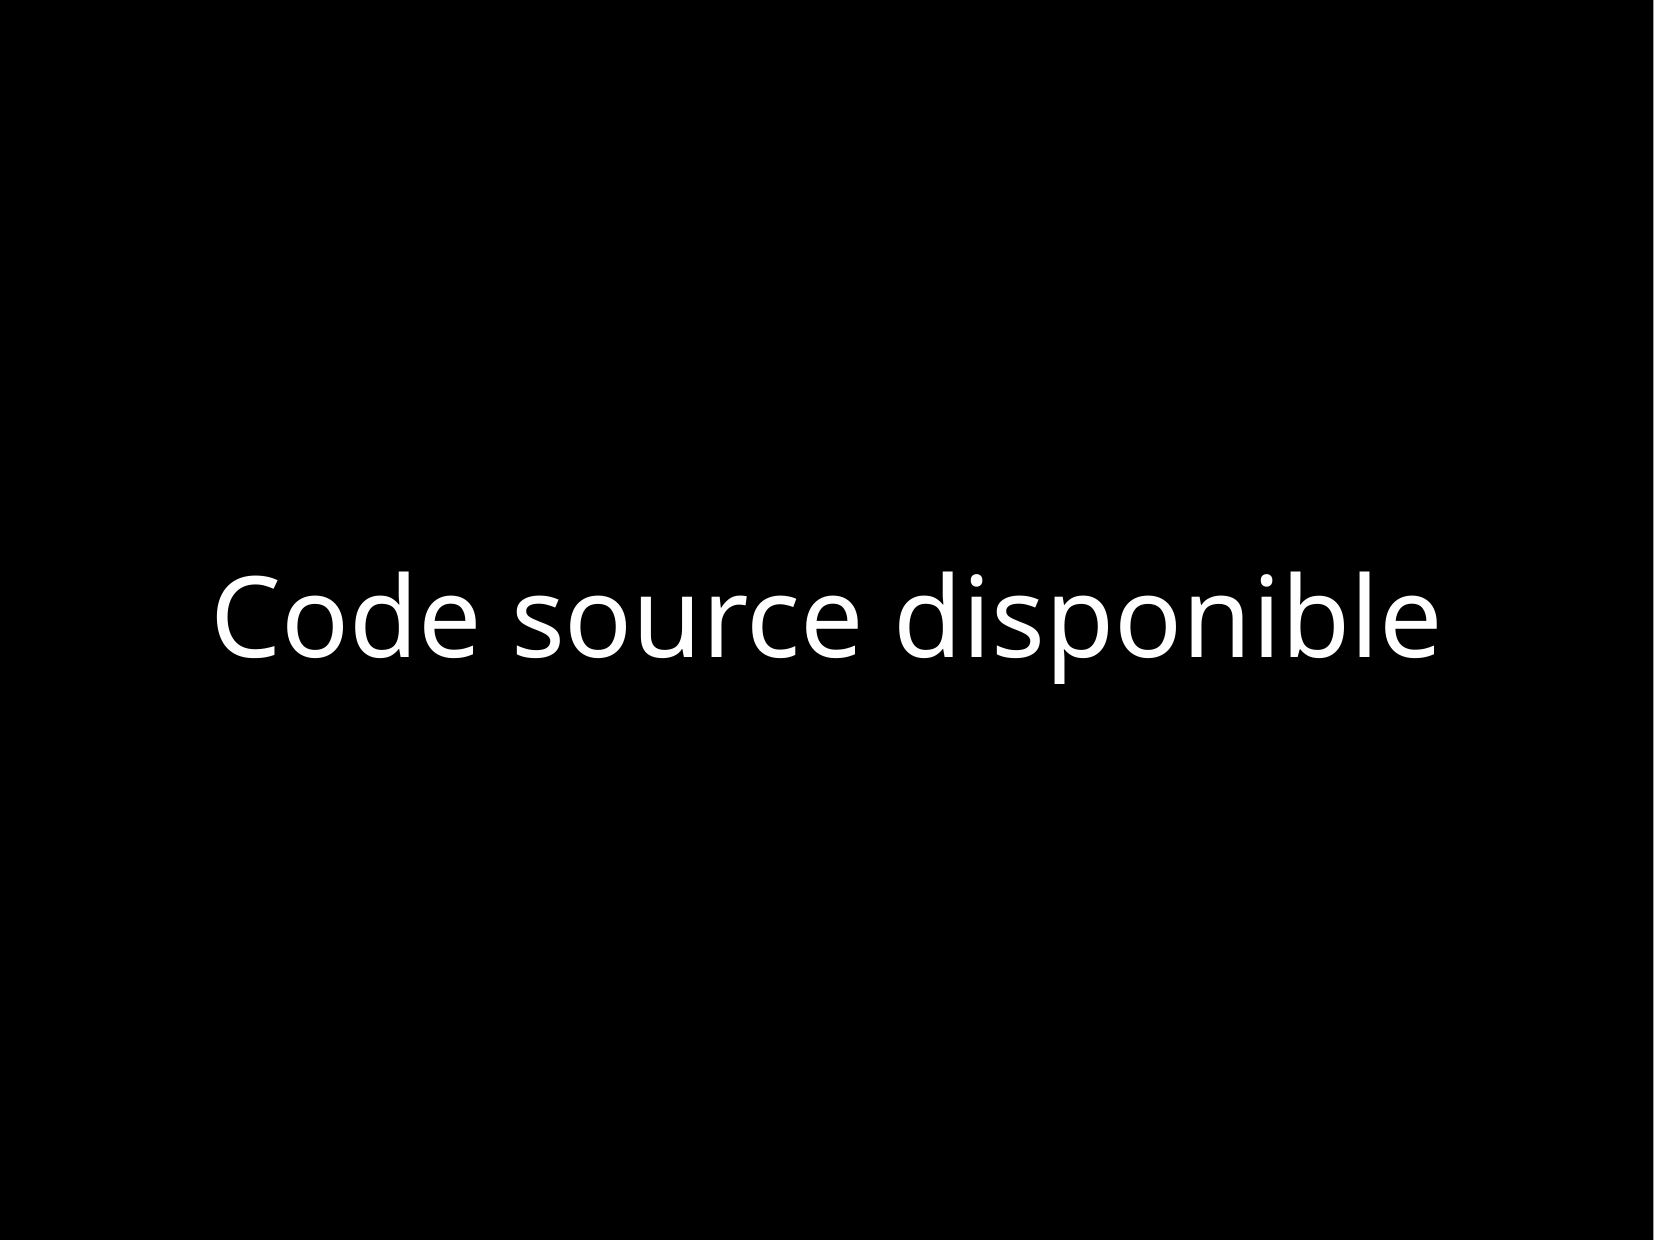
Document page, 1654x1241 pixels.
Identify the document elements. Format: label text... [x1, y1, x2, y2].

title Code source disponible [82, 56, 1571, 1172]
